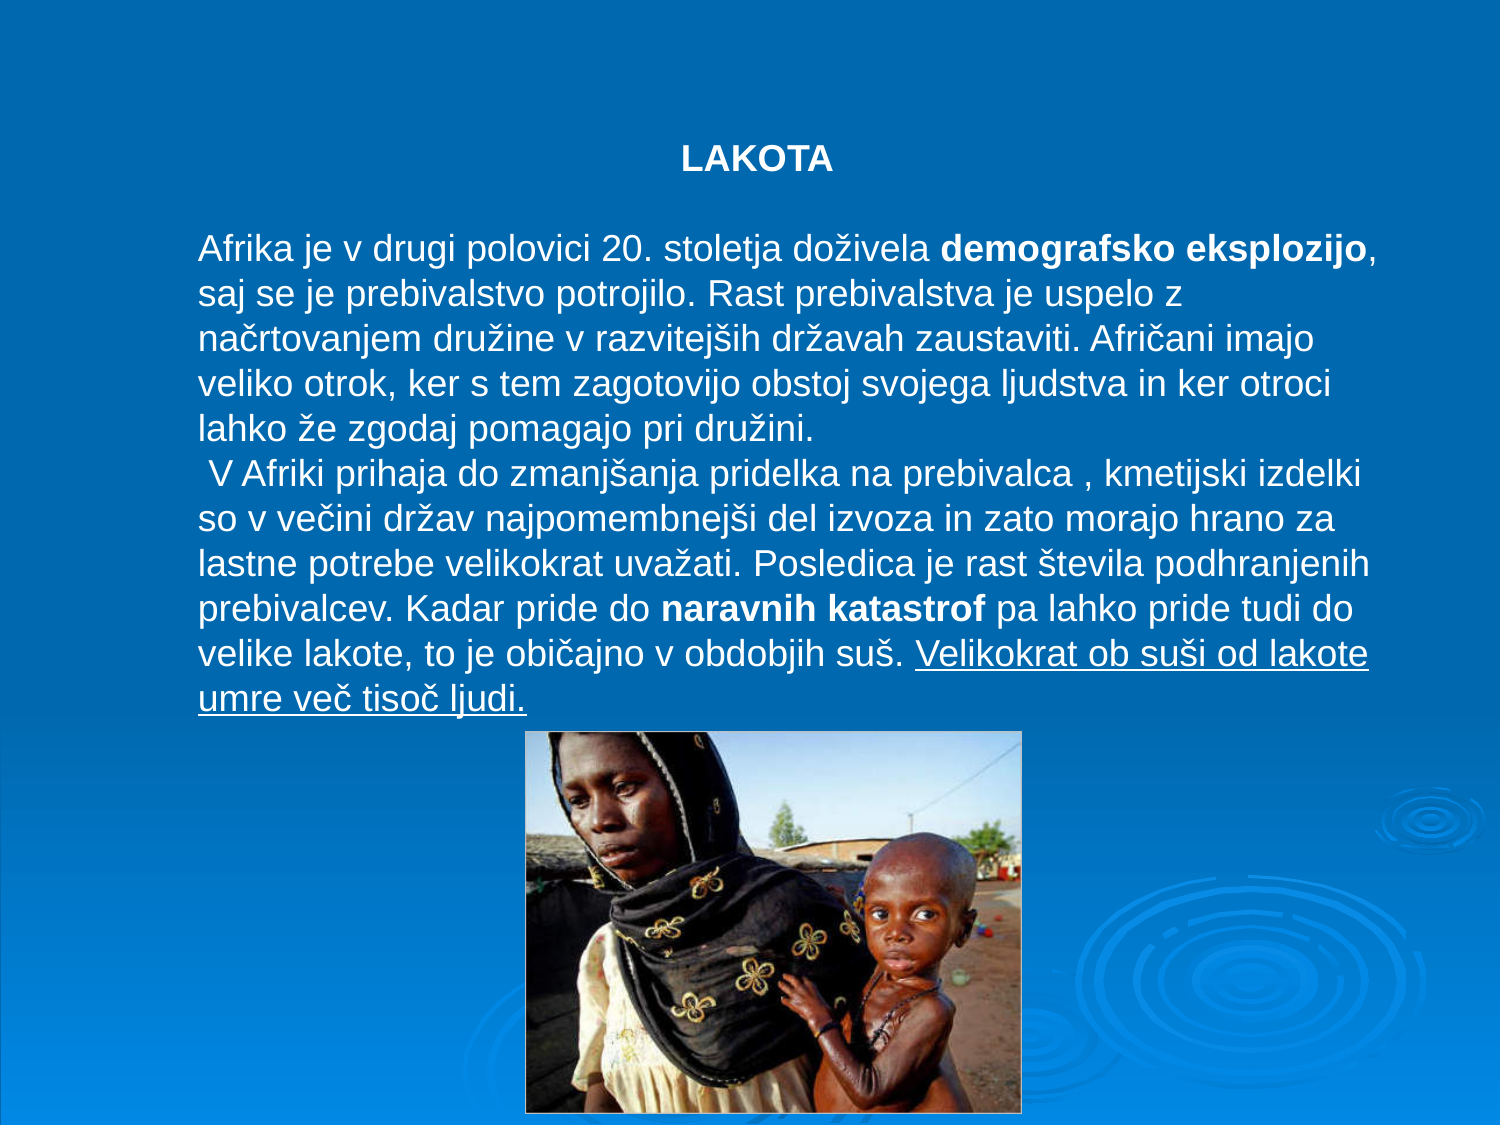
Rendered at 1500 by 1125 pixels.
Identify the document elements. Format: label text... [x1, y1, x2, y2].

text_box LAKOTA Afrika je v drugi polovici 20. stoletja doživela demografsko eksplozijo, saj se je prebivalstvo potrojilo. Rast prebivalstva je uspelo z načrtovanjem družine v razvitejših državah zaustaviti. Afričani imajo veliko otrok, ker s tem zagotovijo obstoj svojega ljudstva in ker otroci lahko že zgodaj pomagajo pri družini. V Afriki prihaja do zmanjšanja pridelka na prebivalca , kmetijski izdelki so v večini držav najpomembnejši del izvoza in zato morajo hrano za lastne potrebe velikokrat uvažati. Posledica je rast števila podhranjenih prebivalcev. Kadar pride do naravnih katastrof pa lahko pride tudi do velike lakote, to je običajno v obdobjih suš. Velikokrat ob suši od lakote umre več tisoč ljudi. [183, 126, 1400, 720]
picture [525, 731, 1022, 1114]
